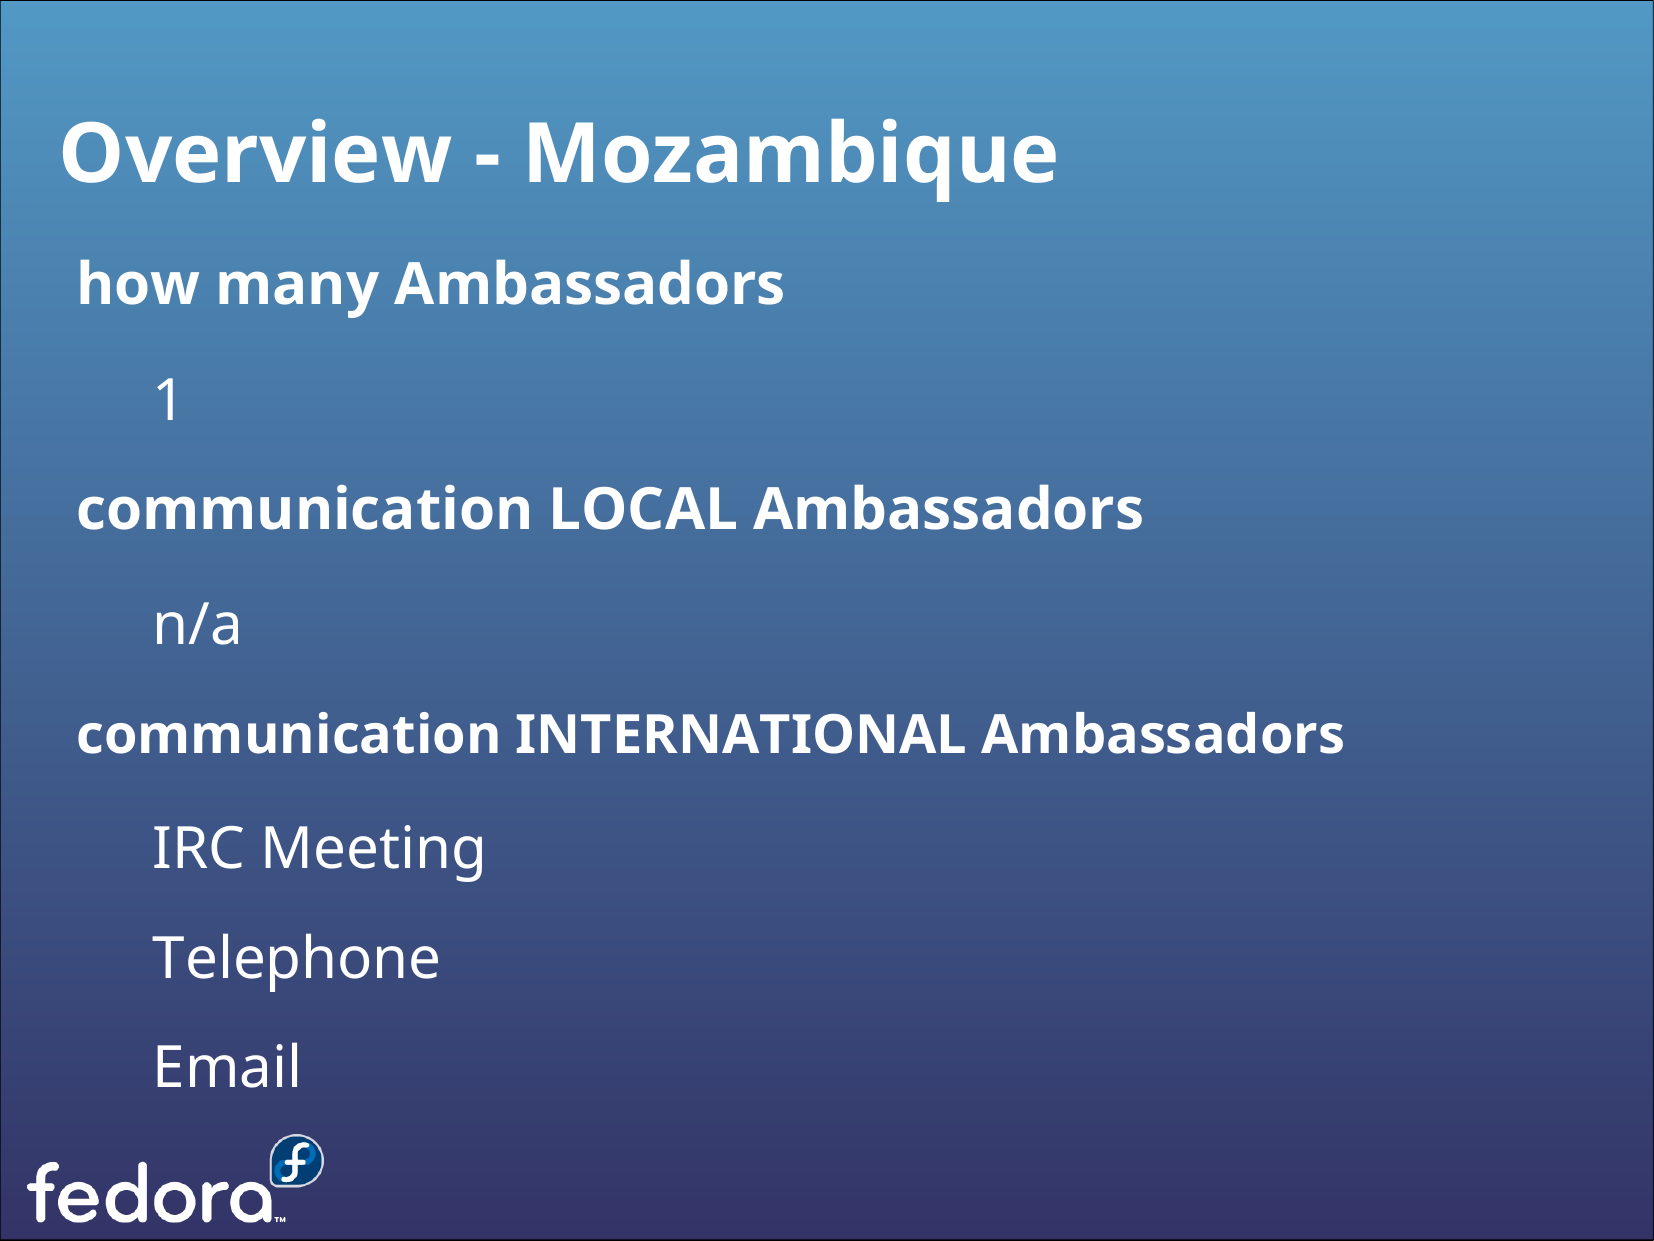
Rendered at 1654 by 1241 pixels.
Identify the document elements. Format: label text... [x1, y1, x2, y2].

list how many Ambassadors 1 communication LOCAL Ambassadors n/a communication INTERNATIONAL Ambassadors IRC Meeting Telephone Email [59, 236, 1624, 1063]
title Overview - Mozambique [59, 88, 1624, 207]
picture [26, 1133, 325, 1223]
